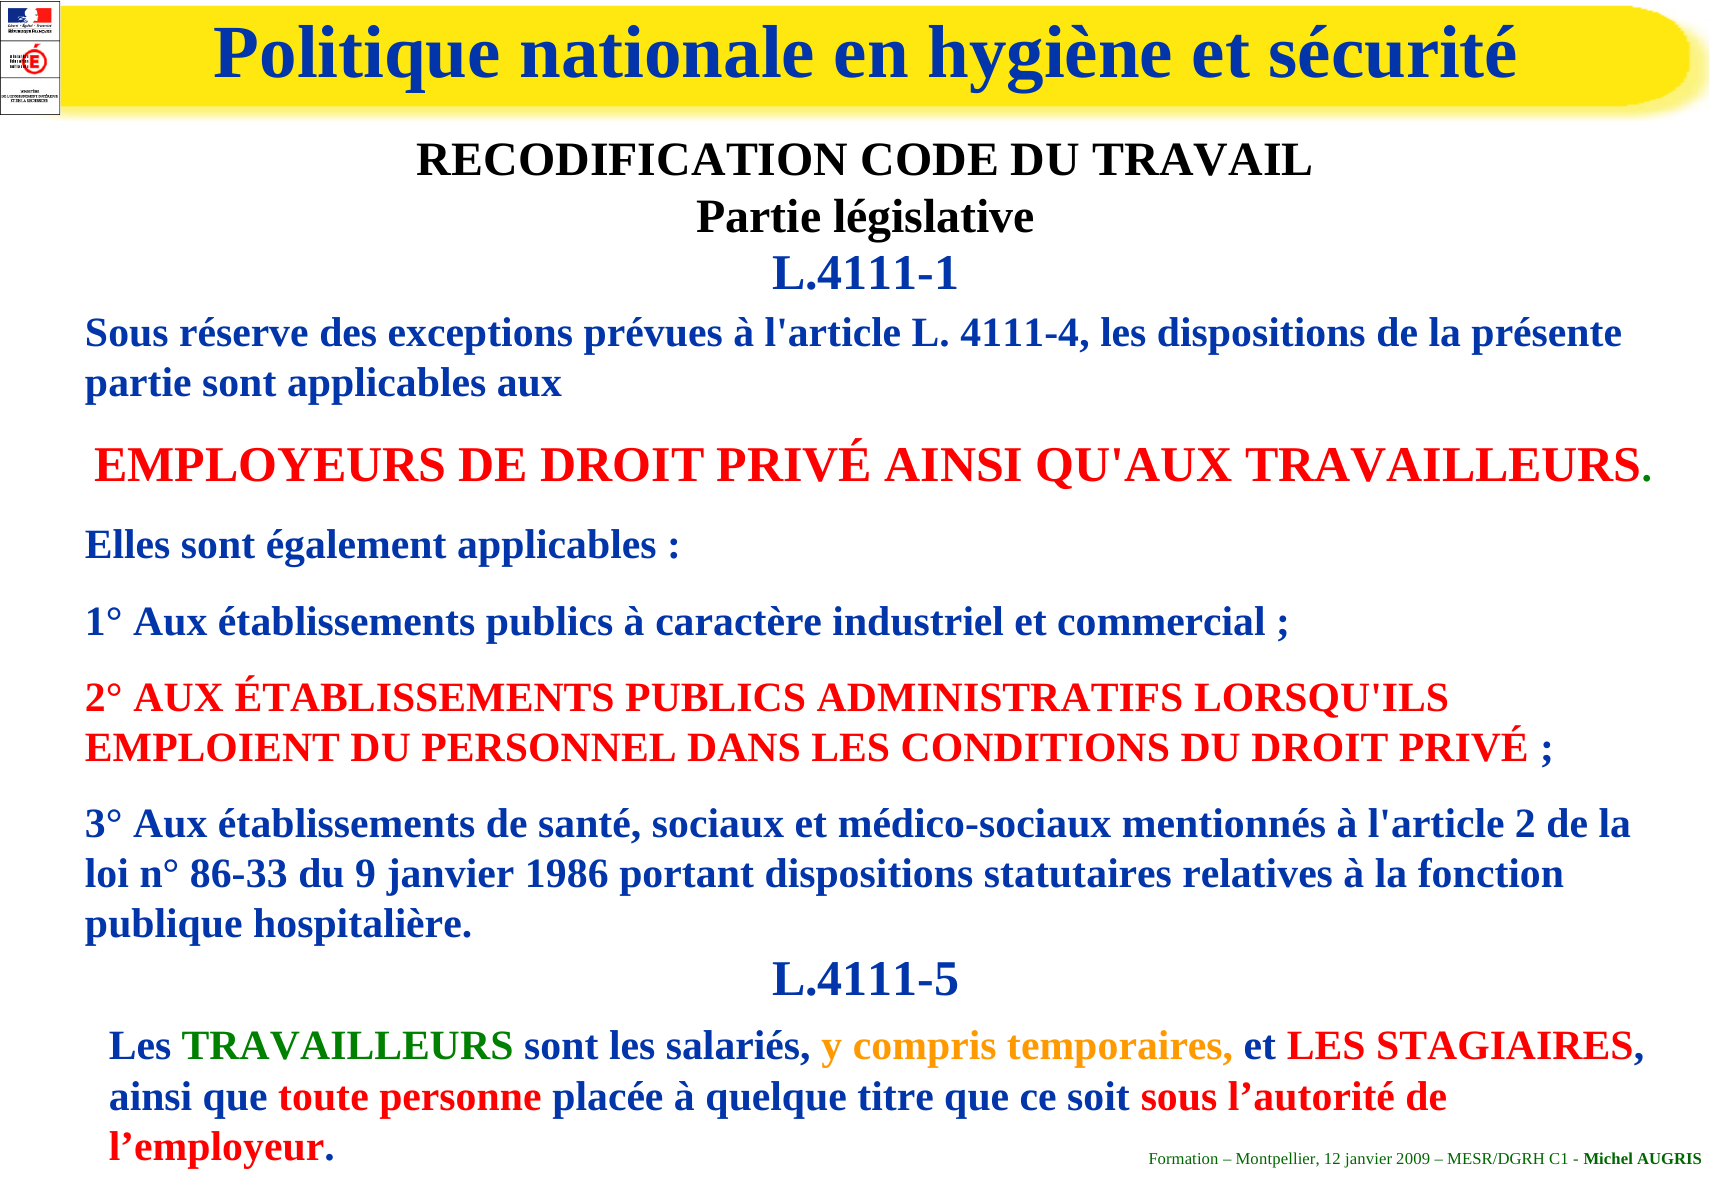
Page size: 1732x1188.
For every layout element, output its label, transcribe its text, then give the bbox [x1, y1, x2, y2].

text_box Sous réserve des exceptions prévues à l'article L. 4111-4, les dispositions de la présente partie sont applicables aux EMPLOYEURS DE DROIT PRIVÉ AINSI QU'AUX TRAVAILLEURS. Elles sont également applicables : 1° Aux établissements publics à caractère industriel et commercial ; 2° AUX ÉTABLISSEMENTS PUBLICS ADMINISTRATIFS LORSQU'ILS EMPLOIENT DU PERSONNEL DANS LES CONDITIONS DU DROIT PRIVÉ ; 3° Aux établissements de santé, sociaux et médico-sociaux mentionnés à l'article 2 de la loi n° 86-33 du 9 janvier 1986 portant dispositions statutaires relatives à la fonction publique hospitalière. [70, 298, 1687, 953]
picture [0, 0, 1710, 121]
text_box Politique nationale en hygiène et sécurité [199, 0, 1534, 100]
text_box L.4111-1 [757, 251, 975, 307]
text_box Les TRAVAILLEURS sont les salariés, y compris temporaires, et LES STAGIAIRES, ainsi que toute personne placée à quelque titre que ce soit sous l’autorité de l’employeur. [94, 1011, 1696, 1176]
text_box RECODIFICATION CODE DU TRAVAIL Partie législative [211, 130, 1521, 251]
text_box L.4111-5 [757, 938, 975, 1011]
